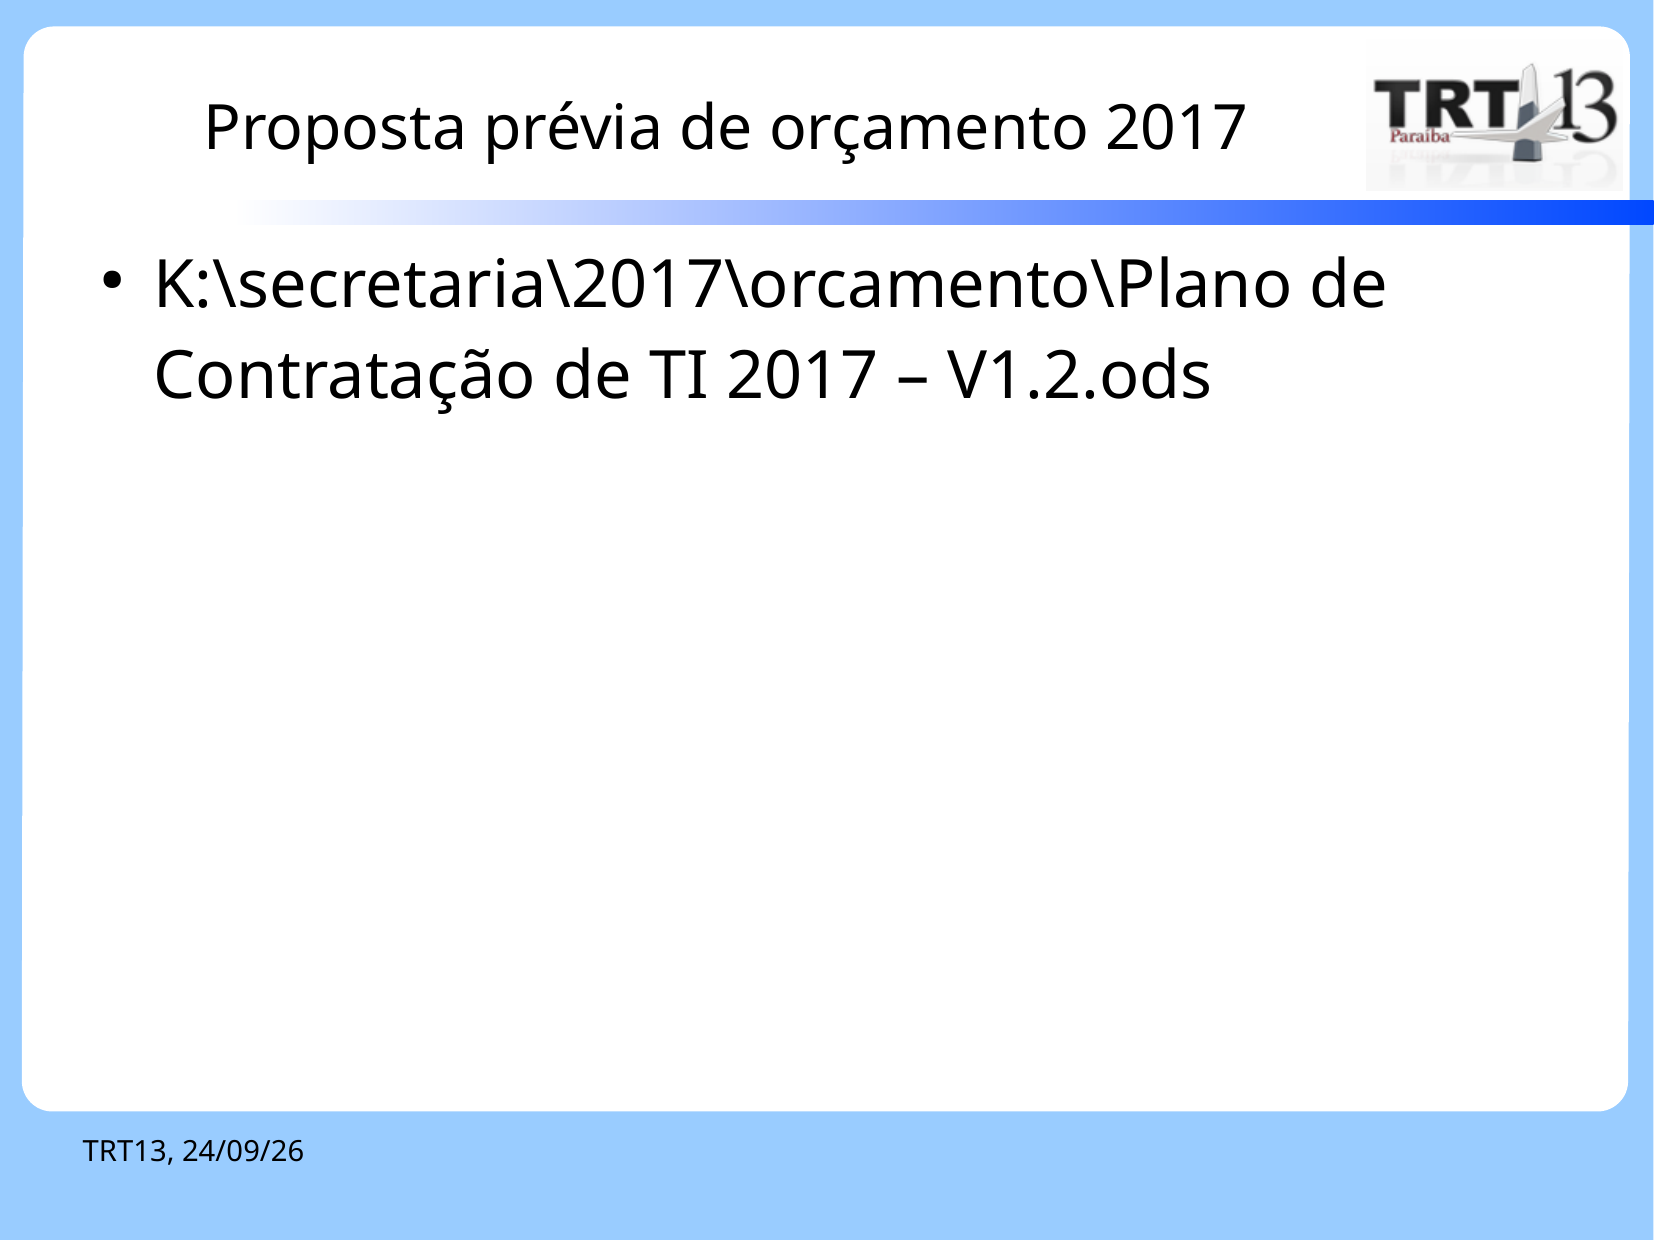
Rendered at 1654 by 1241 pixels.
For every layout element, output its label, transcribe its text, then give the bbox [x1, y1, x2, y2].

title Proposta prévia de orçamento 2017 [82, 49, 1371, 201]
list K:\secretaria\2017\orcamento\Plano de Contratação de TI 2017 – V1.2.ods [82, 236, 1571, 1055]
picture [1366, 39, 1623, 191]
